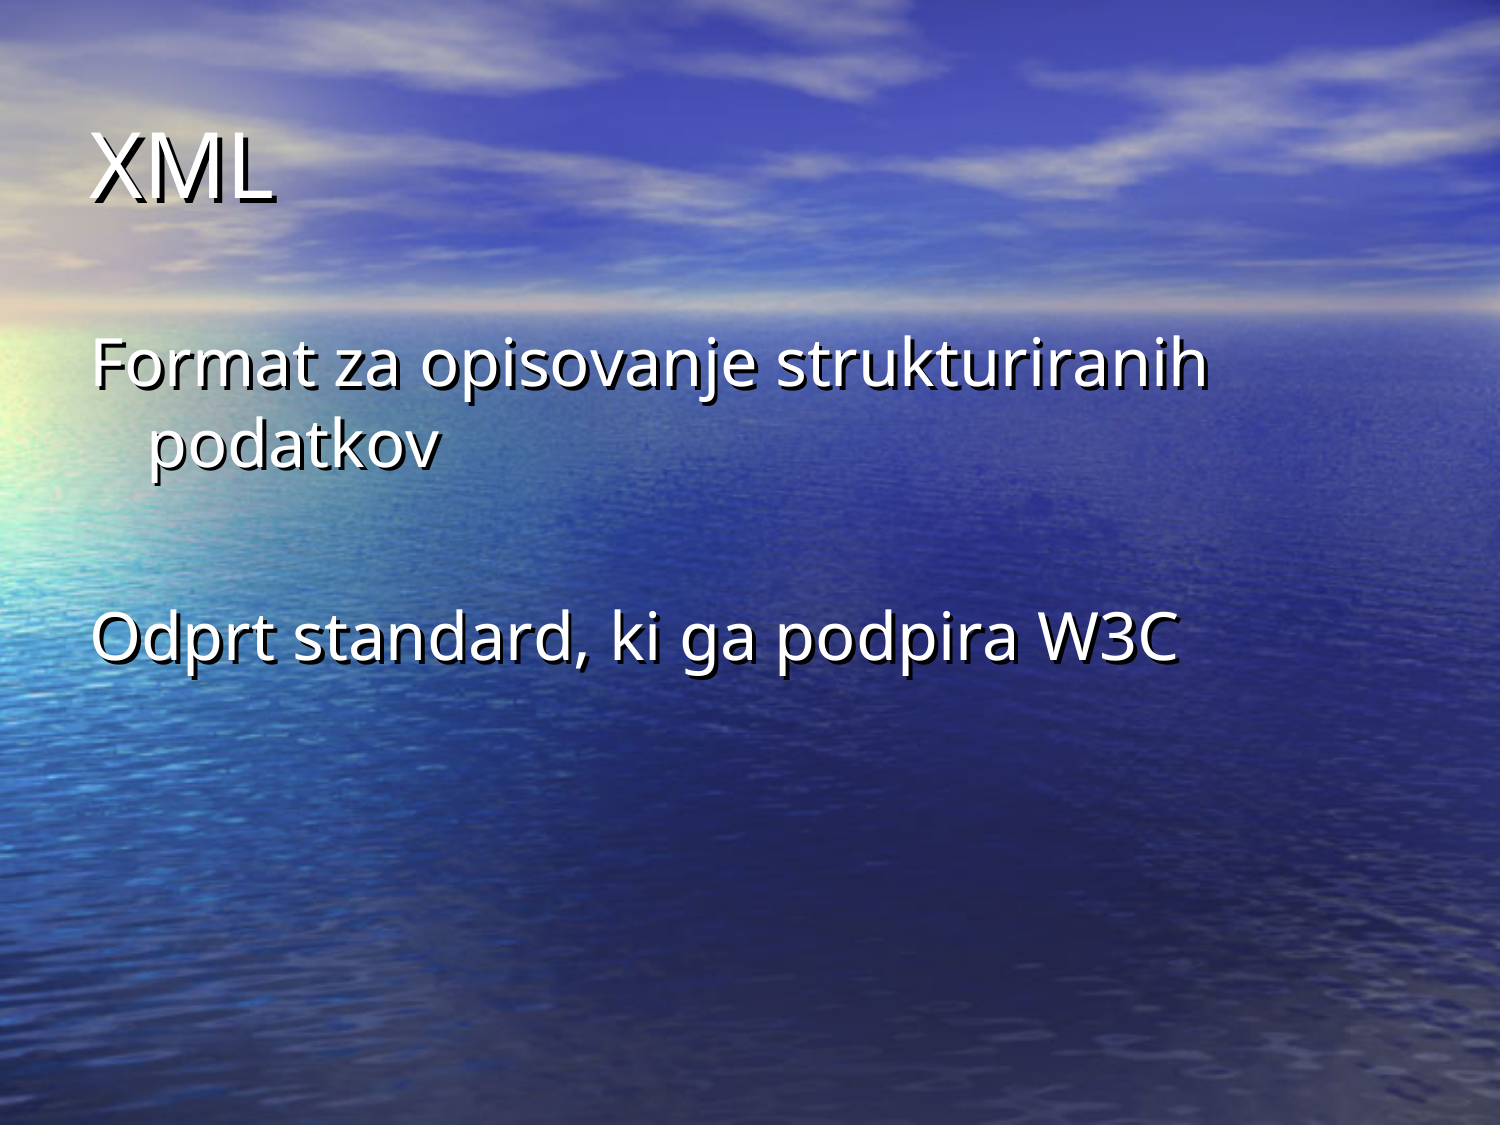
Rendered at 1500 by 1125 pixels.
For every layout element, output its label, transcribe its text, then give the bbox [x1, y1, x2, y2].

list Format za opisovanje strukturiranih podatkov Odprt standard, ki ga podpira W3C [75, 312, 1426, 988]
title XML [75, 47, 1426, 276]
picture [0, 0, 1500, 1125]
